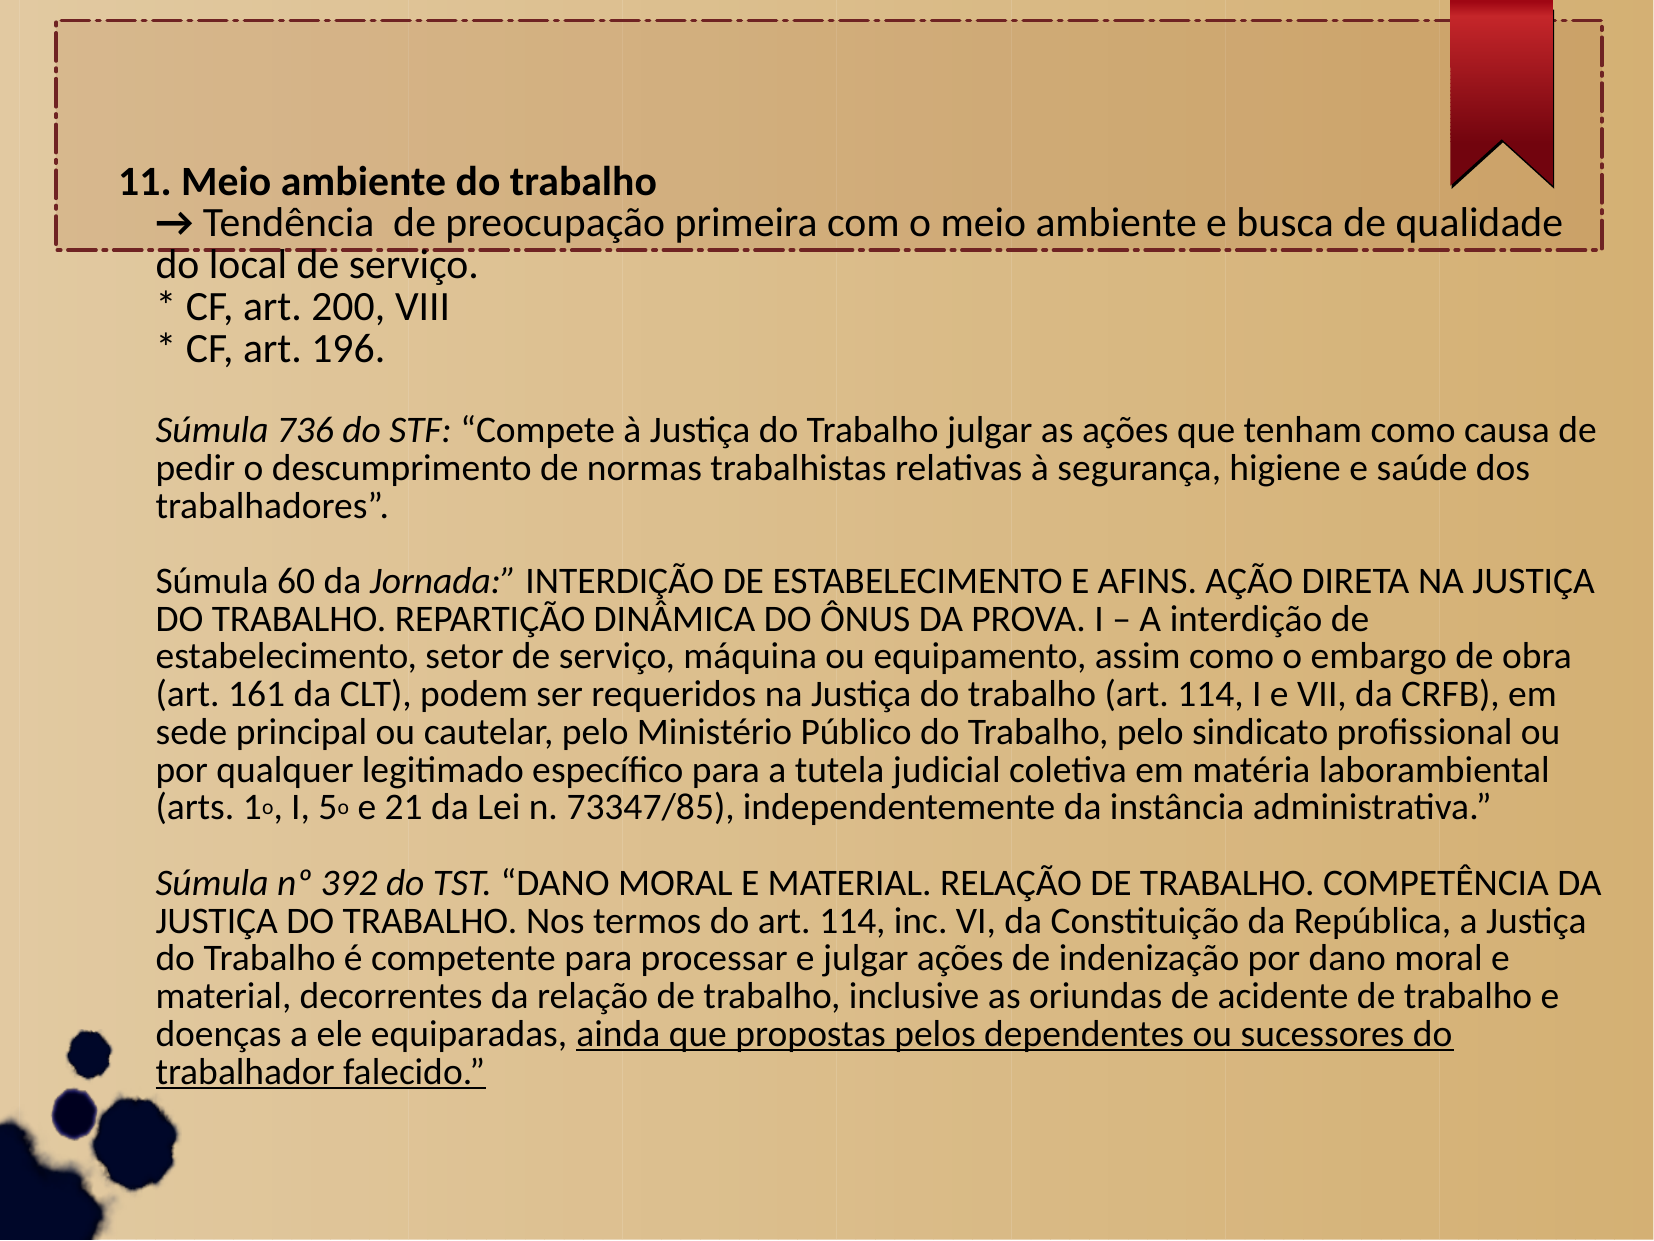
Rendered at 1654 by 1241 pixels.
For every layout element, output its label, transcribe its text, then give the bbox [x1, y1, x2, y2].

title 11. Meio ambiente do trabalho → Tendência de preocupação primeira com o meio ambiente e busca de qualidade do local de serviço. * CF, art. 200, VIII * CF, art. 196. Súmula 736 do STF: “Compete à Justiça do Trabalho julgar as ações que tenham como causa de pedir o descumprimento de normas trabalhistas relativas à segurança, higiene e saúde dos trabalhadores”. Súmula 60 da Jornada:” INTERDIÇÃO DE ESTABELECIMENTO E AFINS. AÇÃO DIRETA NA JUSTIÇA DO TRABALHO. REPARTIÇÃO DINÂMICA DO ÔNUS DA PROVA. I – A interdição de estabelecimento, setor de serviço, máquina ou equipamento, assim como o embargo de obra (art. 161 da CLT), podem ser requeridos na Justiça do trabalho (art. 114, I e VII, da CRFB), em sede principal ou cautelar, pelo Ministério Público do Trabalho, pelo sindicato profissional ou por qualquer legitimado específico para a tutela judicial coletiva em matéria laborambiental (arts. 1o, I, 5o e 21 da Lei n. 73347/85), independentemente da instância administrativa.” Súmula nº 392 do TST. “DANO MORAL E MATERIAL. RELAÇÃO DE TRABALHO. COMPETÊNCIA DA JUSTIÇA DO TRABALHO. Nos termos do art. 114, inc. VI, da Constituição da República, a Justiça do Trabalho é competente para processar e julgar ações de indenização por dano moral e material, decorrentes da relação de trabalho, inclusive as oriundas de acidente de trabalho e doenças a ele equiparadas, ainda que propostas pelos dependentes ou sucessores do trabalhador falecido.” [59, 59, 1607, 1241]
